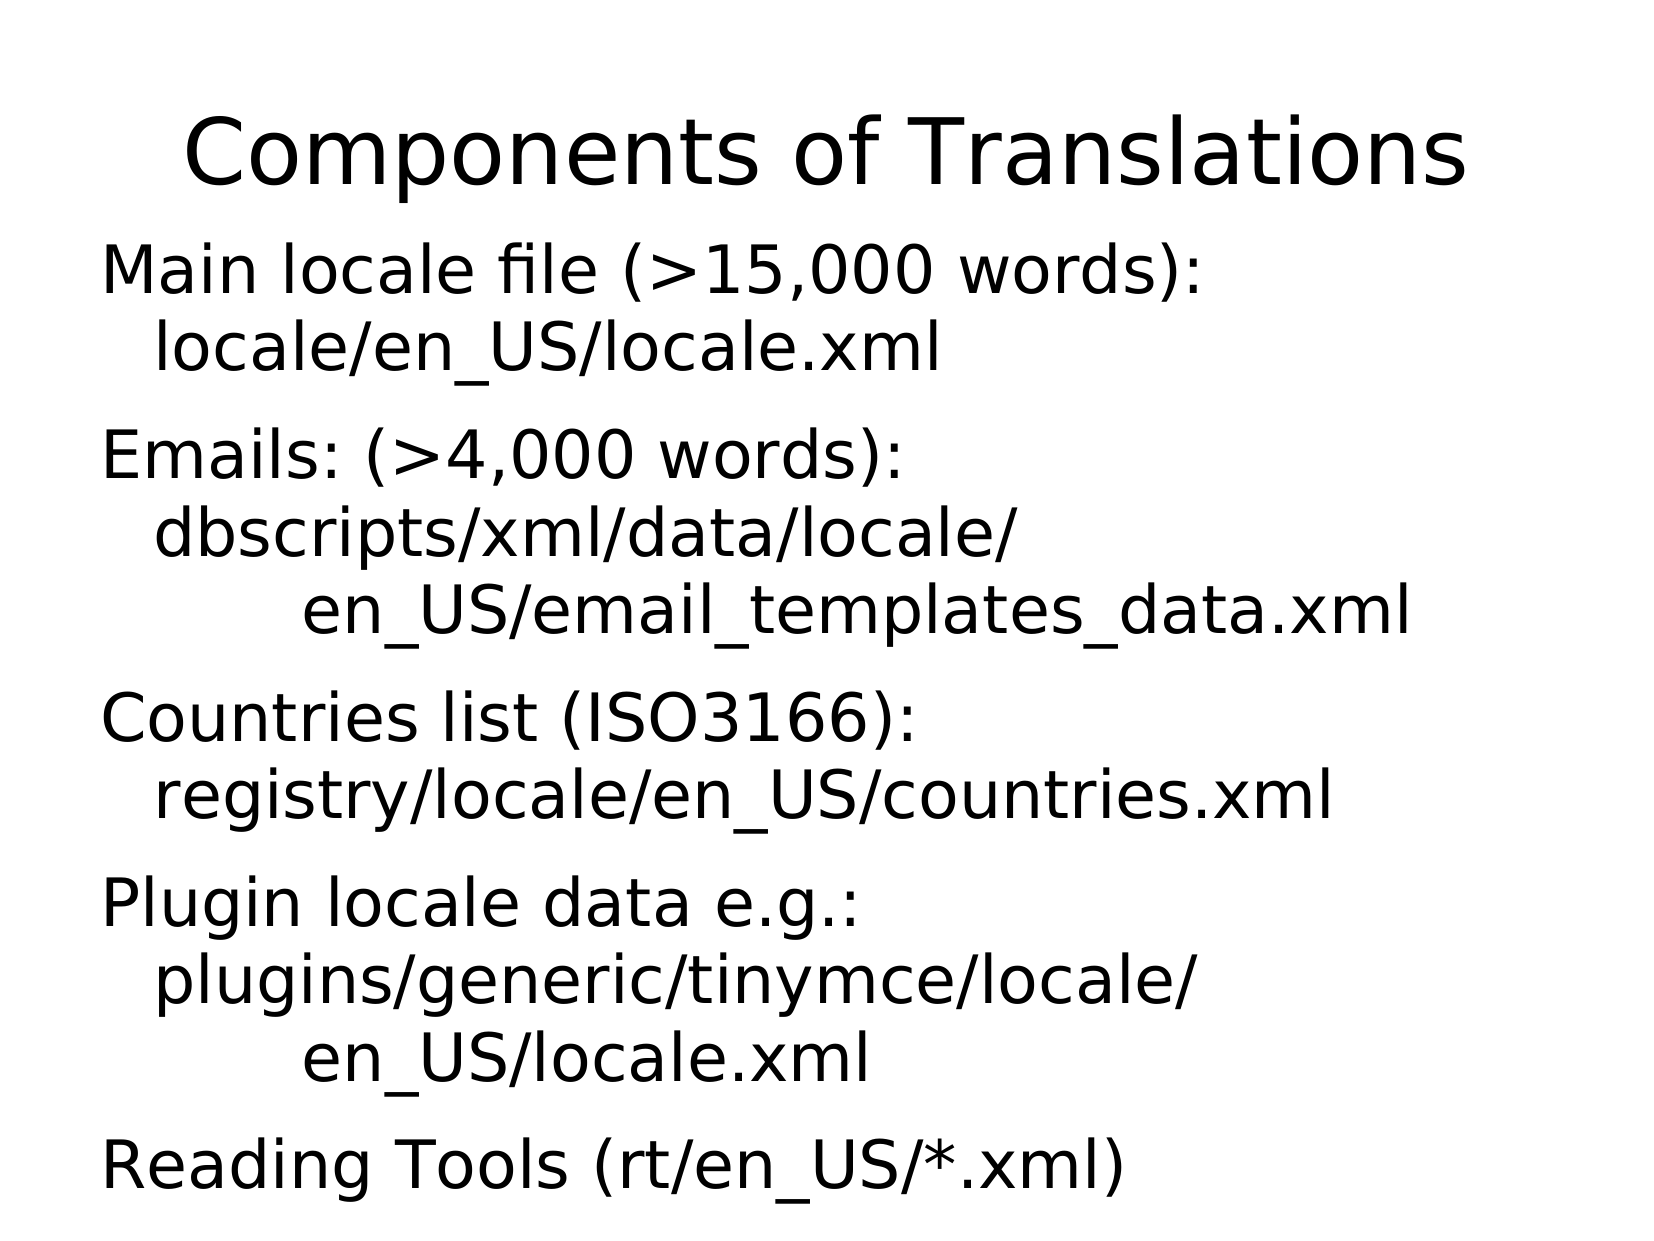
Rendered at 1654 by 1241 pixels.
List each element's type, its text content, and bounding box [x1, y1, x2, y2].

list Main locale file (>15,000 words): locale/en_US/locale.xml Emails: (>4,000 words): dbscripts/xml/data/locale/ en_US/email_templates_data.xml Countries list (ISO3166): registry/locale/en_US/countries.xml Plugin locale data e.g.: plugins/generic/tinymce/locale/ en_US/locale.xml Reading Tools (rt/en_US/*.xml) [82, 231, 1571, 1205]
title Components of Translations [82, 56, 1571, 231]
